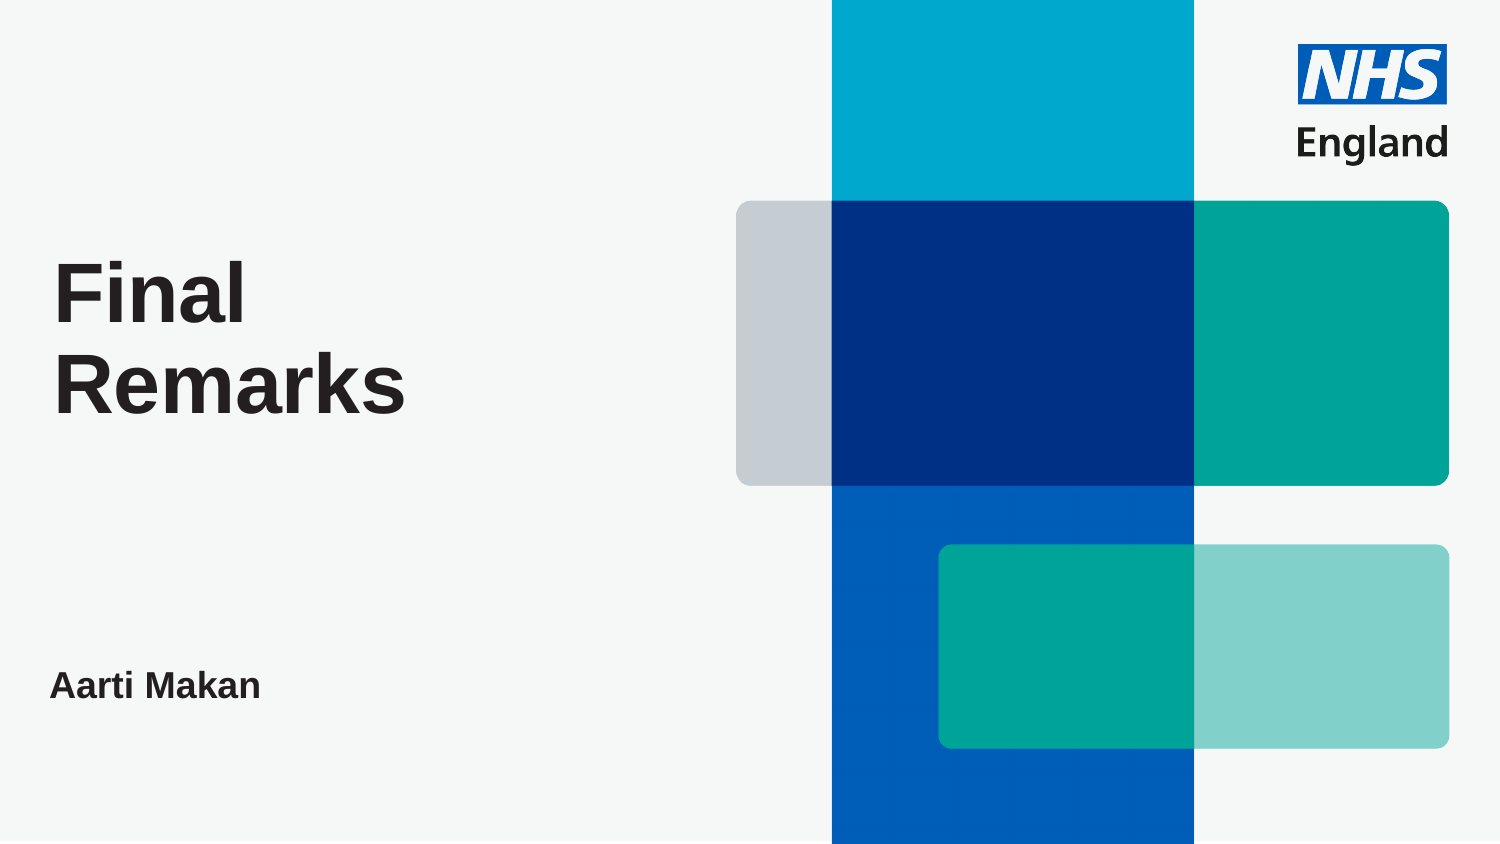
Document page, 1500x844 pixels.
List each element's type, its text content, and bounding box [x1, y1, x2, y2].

title Final Remarks [53, 123, 625, 432]
text_box Aarti Makan [34, 653, 1279, 714]
